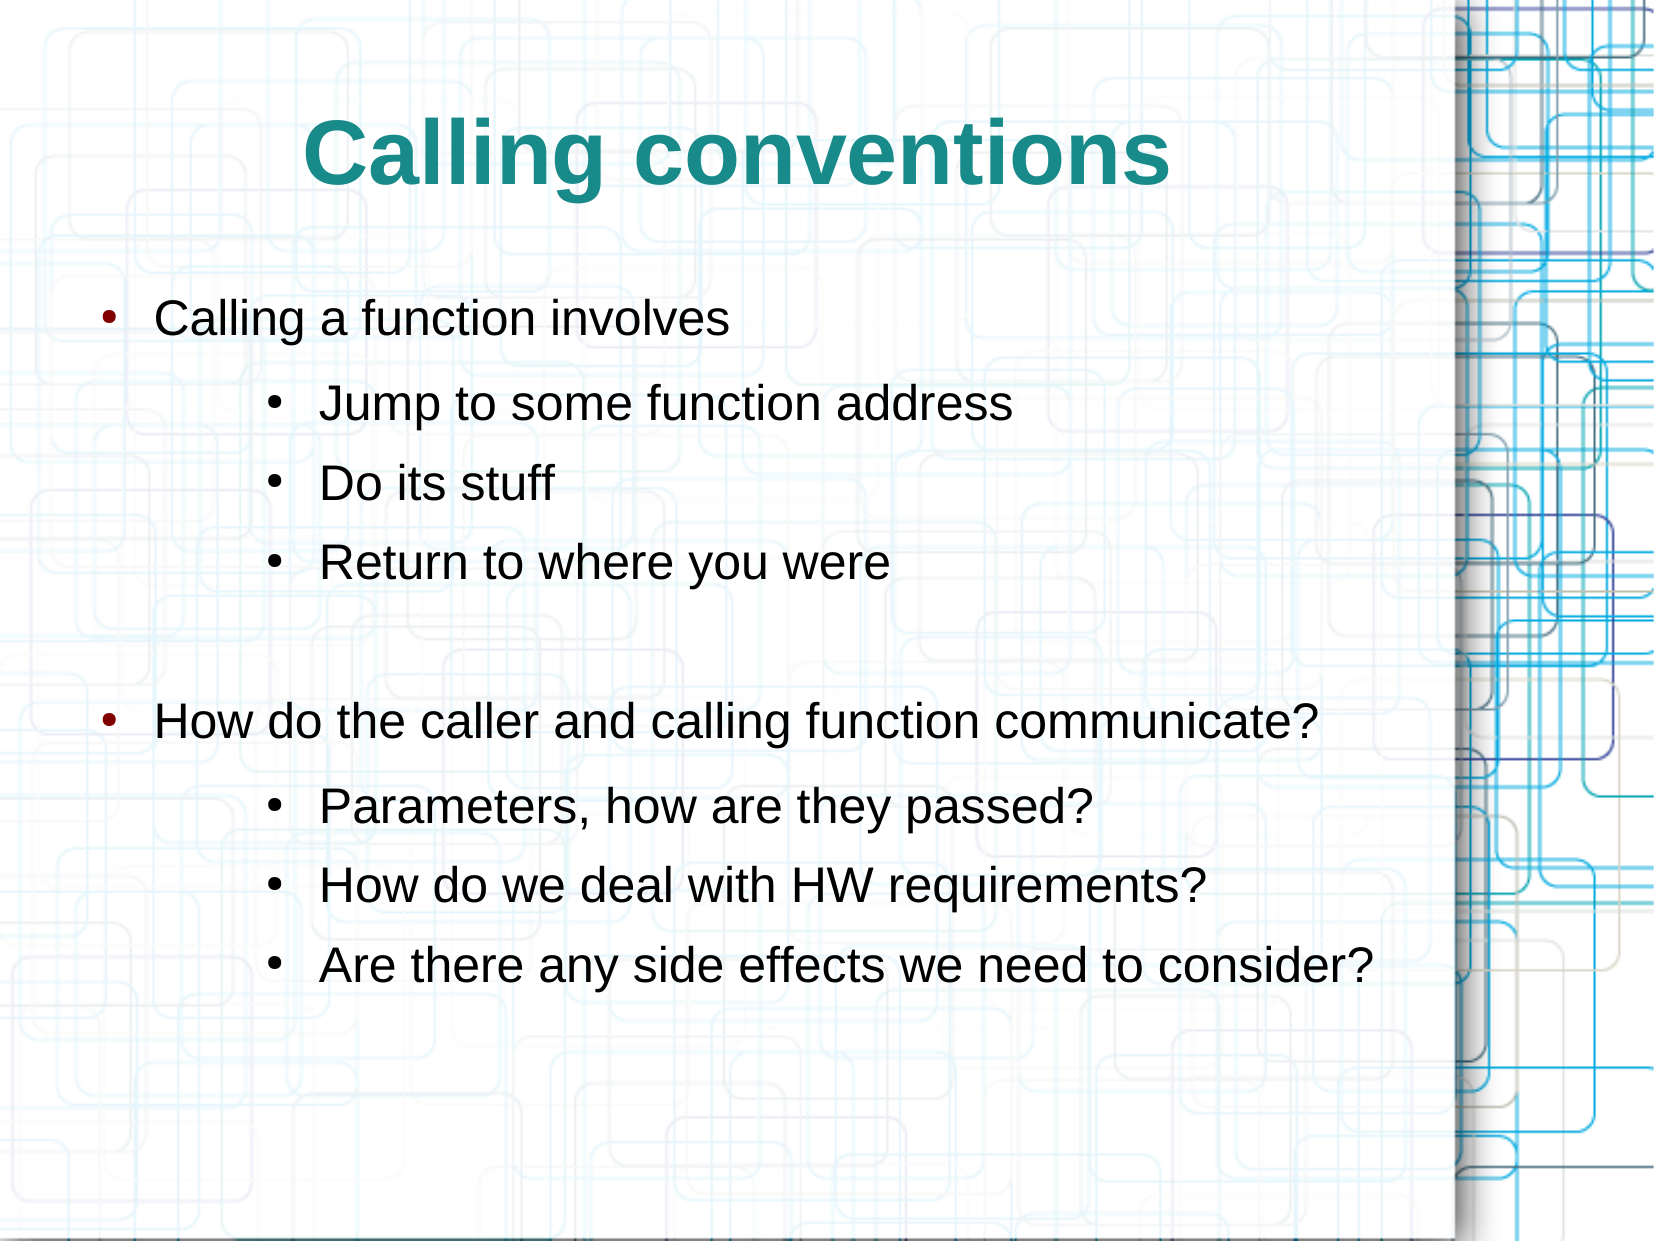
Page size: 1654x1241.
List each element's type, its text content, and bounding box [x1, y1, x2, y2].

title Calling conventions [59, 49, 1418, 257]
picture [0, 0, 1654, 1241]
list Calling a function involves Jump to some function address Do its stuff Return to where you were How do the caller and calling function communicate? Parameters, how are they passed? How do we deal with HW requirements? Are there any side effects we need to consider? [82, 290, 1418, 1109]
